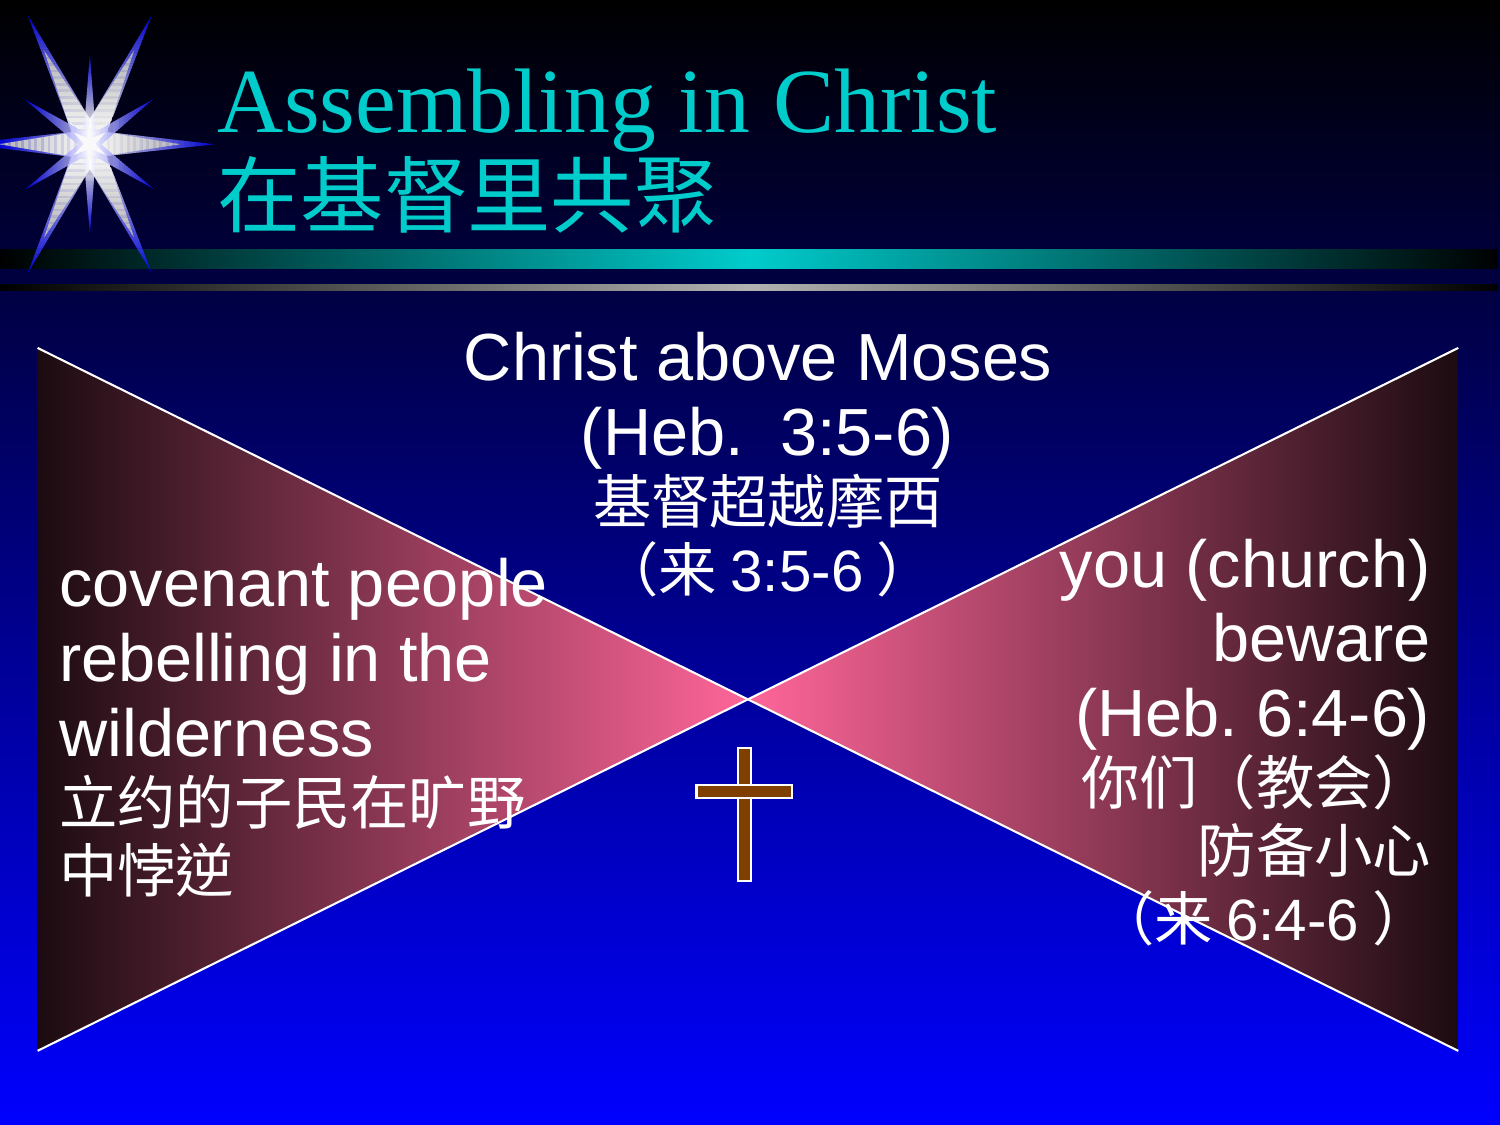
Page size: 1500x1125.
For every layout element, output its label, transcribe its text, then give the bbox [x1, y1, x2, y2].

text_box Christ above Moses (Heb. 3:5-6) 基督超越摩西 （来3:5-6） [444, 312, 1092, 613]
text_box [752, 613, 945, 795]
text_box [37, 350, 417, 1049]
text_box you (church) beware (Heb. 6:4-6) 你们（教会） 防备小心 （来6:4-6） [945, 519, 1446, 962]
title Assembling in Christ 在基督里共聚 [203, 29, 1500, 266]
text_box [575, 616, 744, 783]
text_box [696, 747, 792, 881]
text_box [1117, 350, 1459, 1049]
text_box covenant people rebelling in the wilderness 立约的子民在旷野中悖逆 [44, 538, 575, 914]
